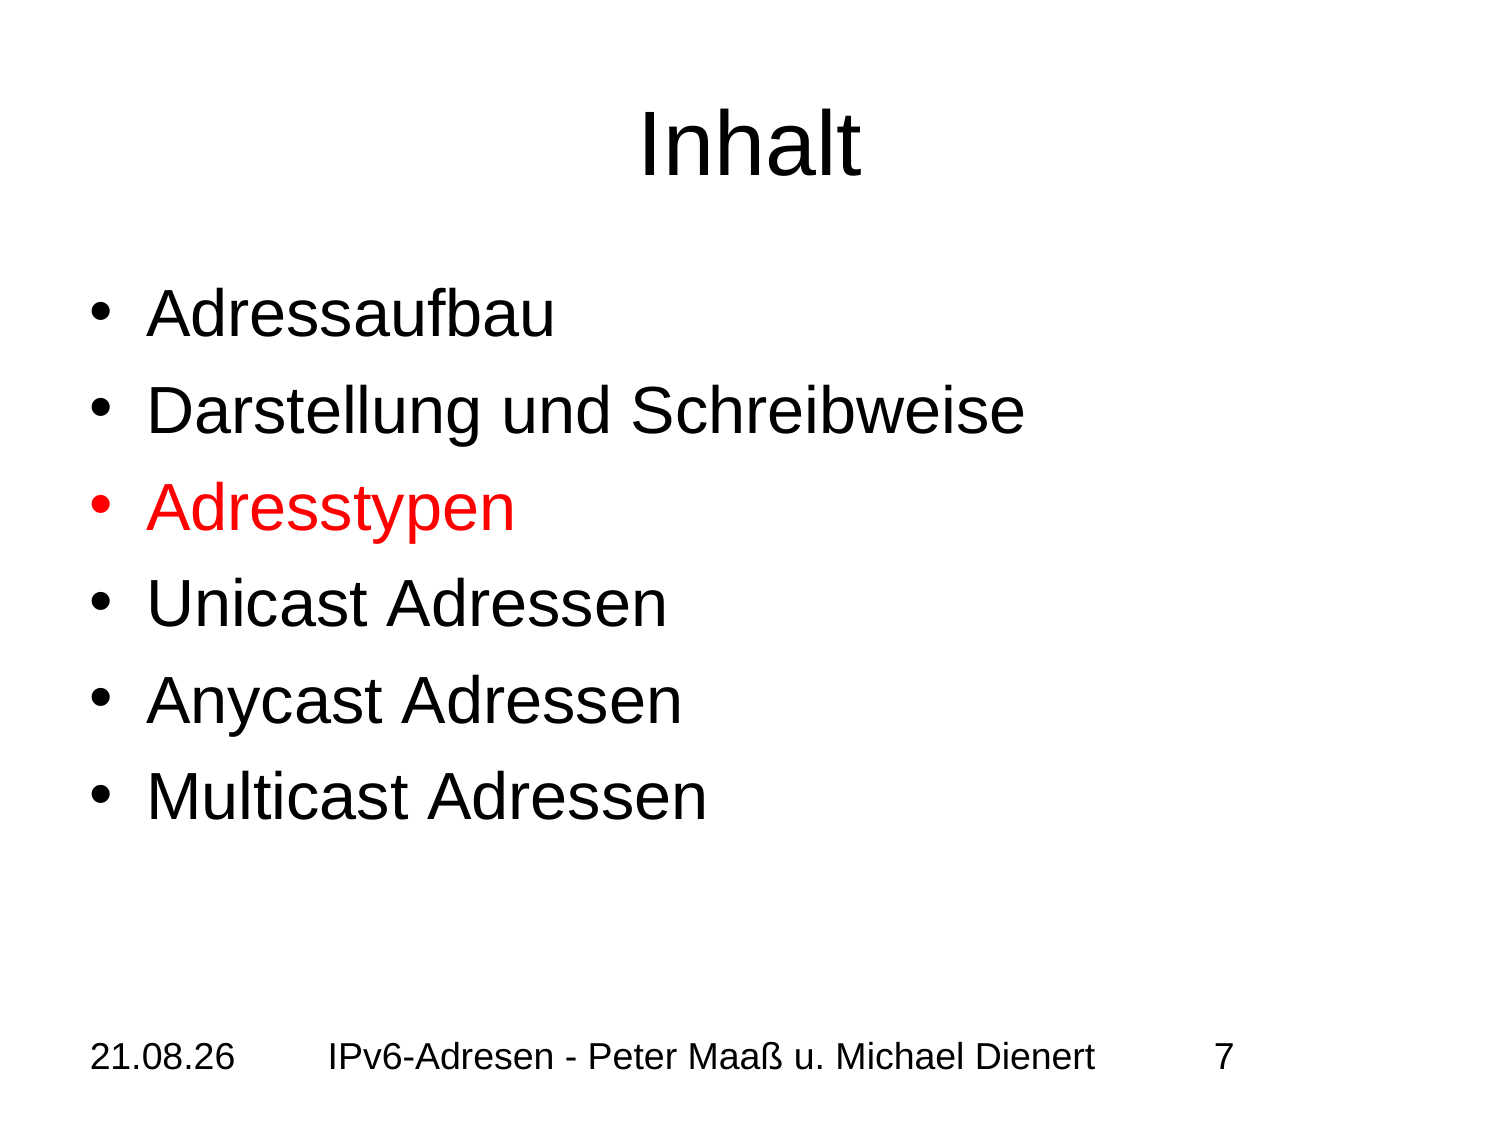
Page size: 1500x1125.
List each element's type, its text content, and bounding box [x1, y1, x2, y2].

title Inhalt [75, 45, 1426, 233]
list Adressaufbau Darstellung und Schreibweise Adresstypen Unicast Adressen Anycast Adressen Multicast Adressen [75, 262, 1426, 1006]
